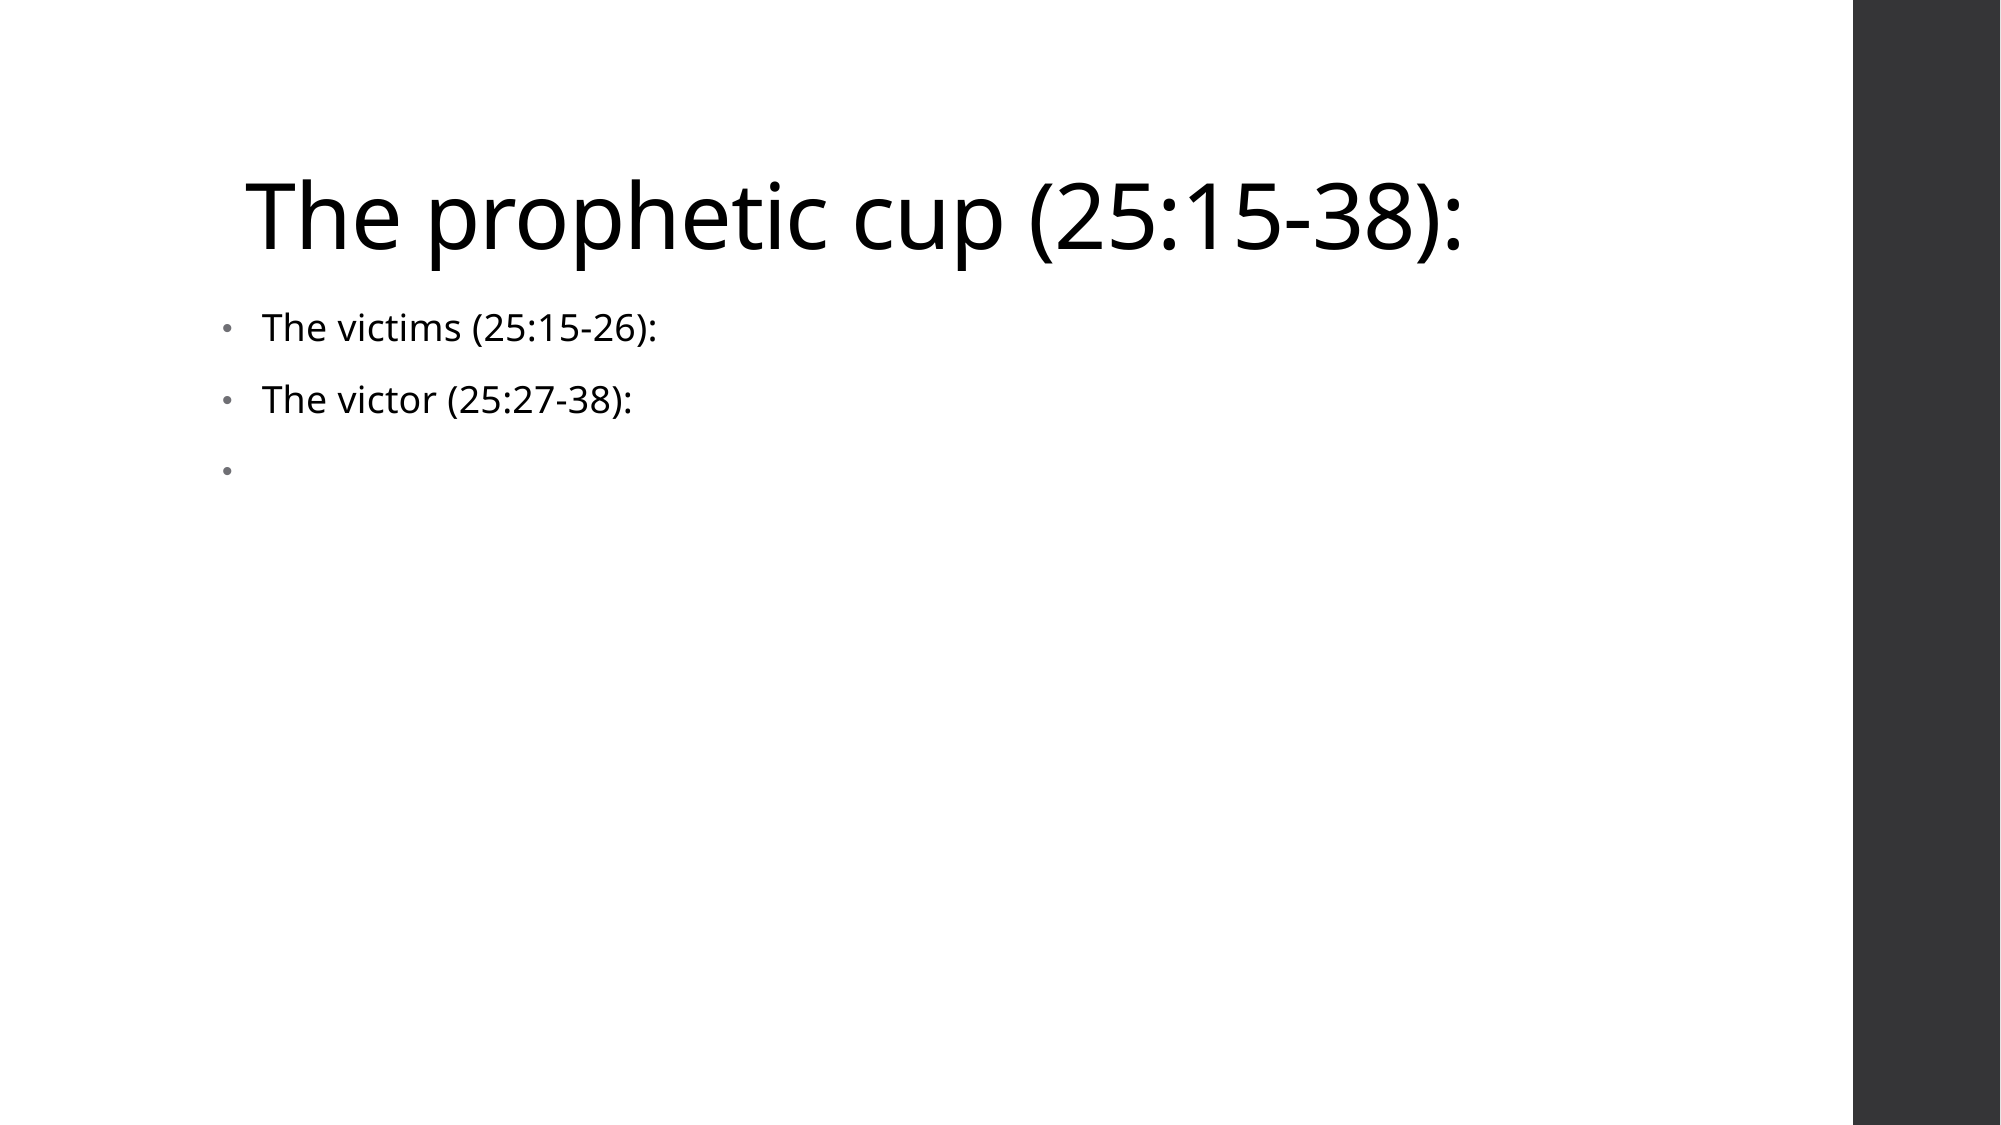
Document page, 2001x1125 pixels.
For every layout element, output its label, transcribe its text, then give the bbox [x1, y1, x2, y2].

list The victims (25:15-26): The victor (25:27-38): [206, 299, 1617, 1014]
title The prophetic cup (25:15-38): [206, 60, 1797, 278]
